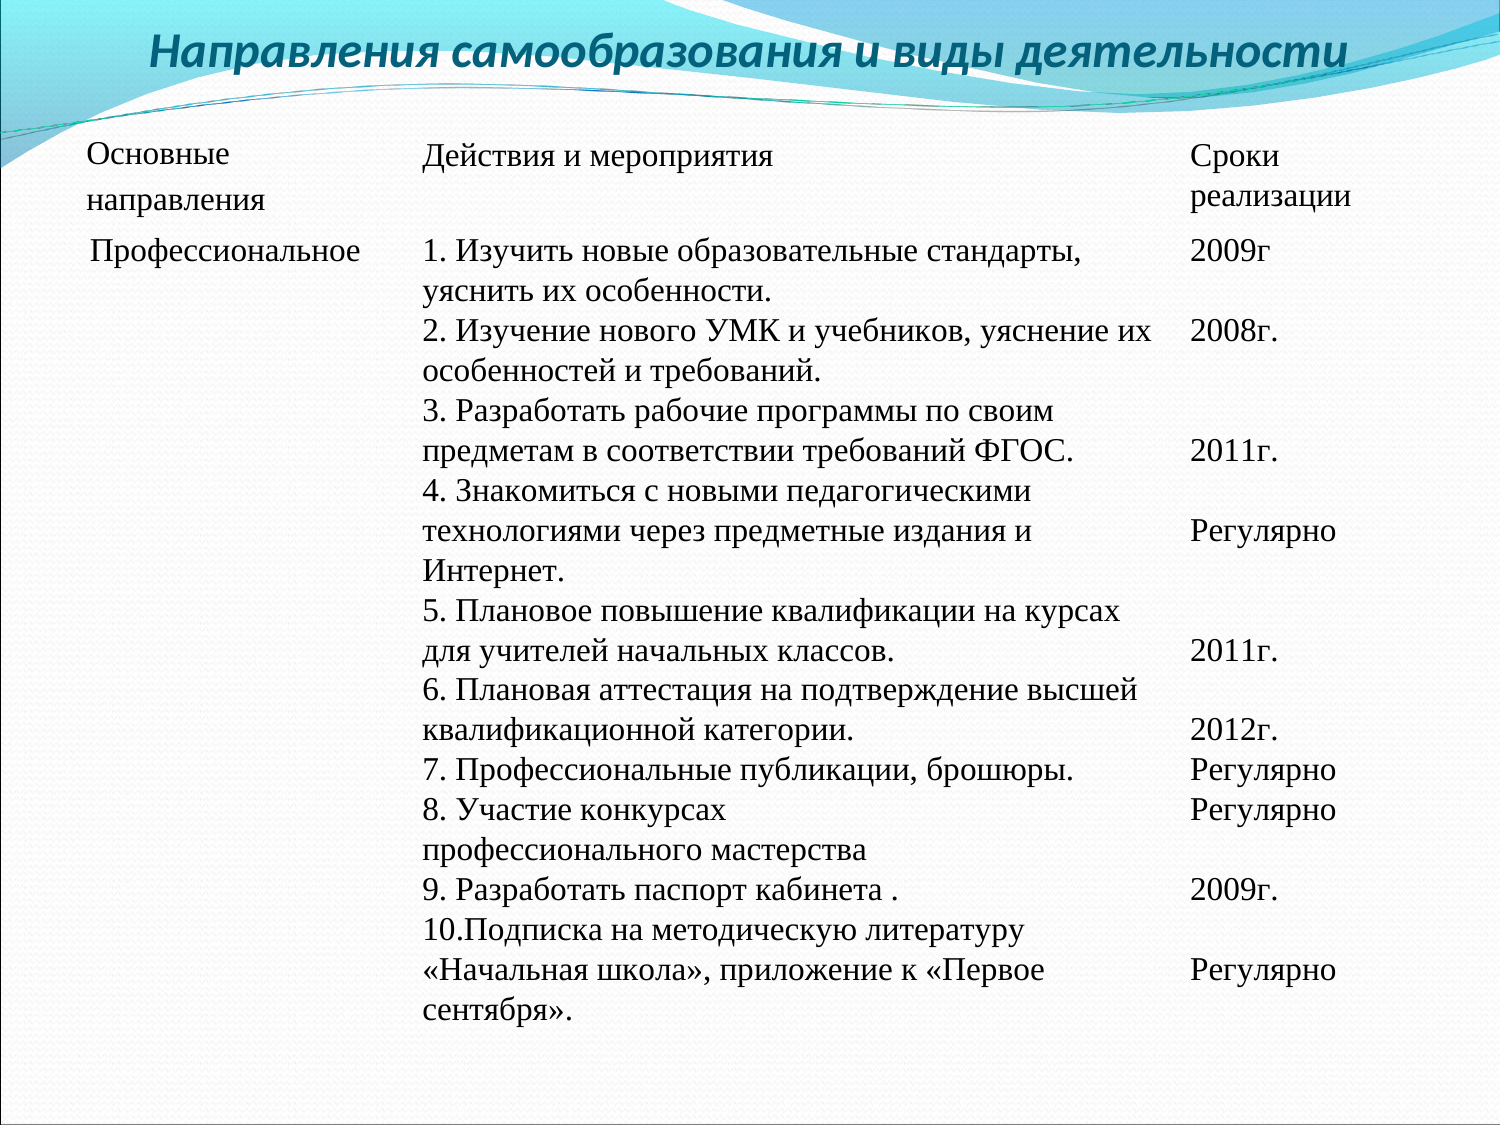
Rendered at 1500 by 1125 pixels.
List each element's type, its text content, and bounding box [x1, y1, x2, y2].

table_header Основные направления [75, 125, 408, 221]
title Направления самообразования и виды деятельности [74, 0, 1424, 138]
table_header Действия и мероприятия [408, 125, 1175, 221]
table_cell 2009г 2008г. 2011г. Регулярно 2011г. 2012г. Регулярно Регулярно 2009г. Регулярно [1175, 221, 1425, 1035]
picture [0, 0, 1500, 1125]
table_cell Профессиональное [75, 221, 408, 1035]
table_header Сроки реализации [1175, 125, 1425, 221]
table_cell 1. Изучить новые образовательные стандарты, уяснить их особенности. 2. Изучение нового УМК и учебников, уяснение их особенностей и требований. 3. Разработать рабочие программы по своим предметам в соответствии требований ФГОС. 4. Знакомиться с новыми педагогическими технологиями через предметные издания и Интернет. 5. Плановое повышение квалификации на курсах для учителей начальных классов. 6. Плановая аттестация на подтверждение высшей квалификационной категории. 7. Профессиональные публикации, брошюры. 8. Участие конкурсах профессионального мастерства 9. Разработать паспорт кабинета . 10.Подписка на методическую литературу «Начальная школа», приложение к «Первое сентября». [408, 221, 1175, 1035]
